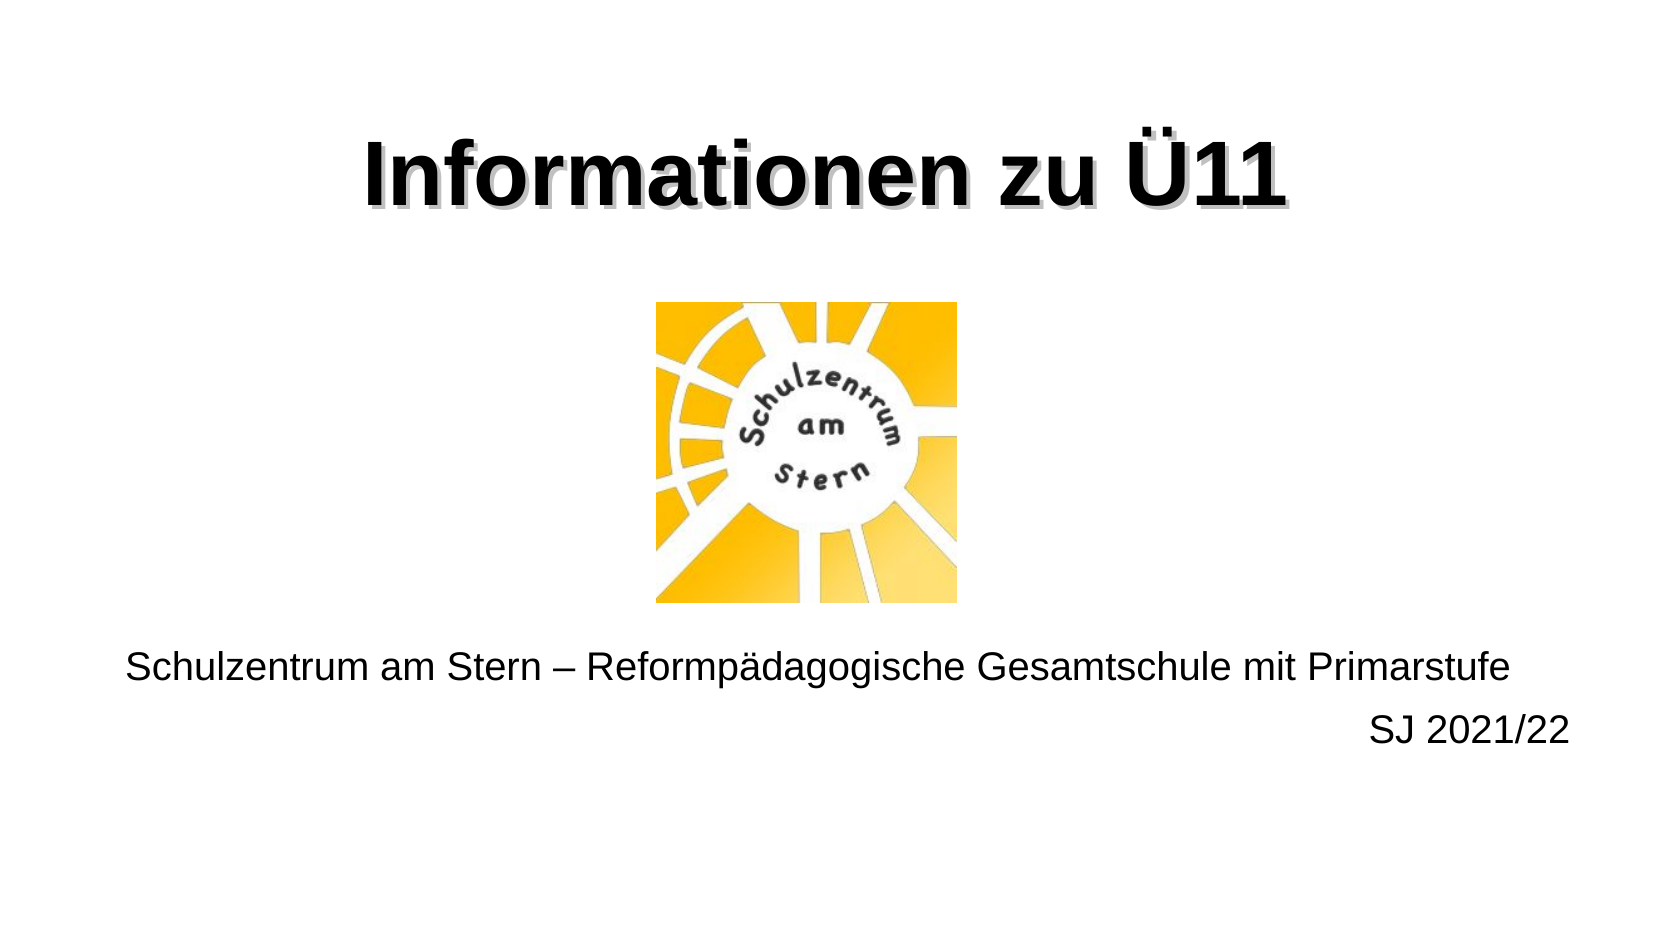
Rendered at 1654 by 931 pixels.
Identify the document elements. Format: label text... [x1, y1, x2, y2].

list Schulzentrum am Stern – Reformpädagogische Gesamtschule mit Primarstufe SJ 2021/22 [82, 519, 1571, 758]
title Informationen zu Ü11 [94, 70, 1583, 482]
picture [656, 302, 957, 603]
